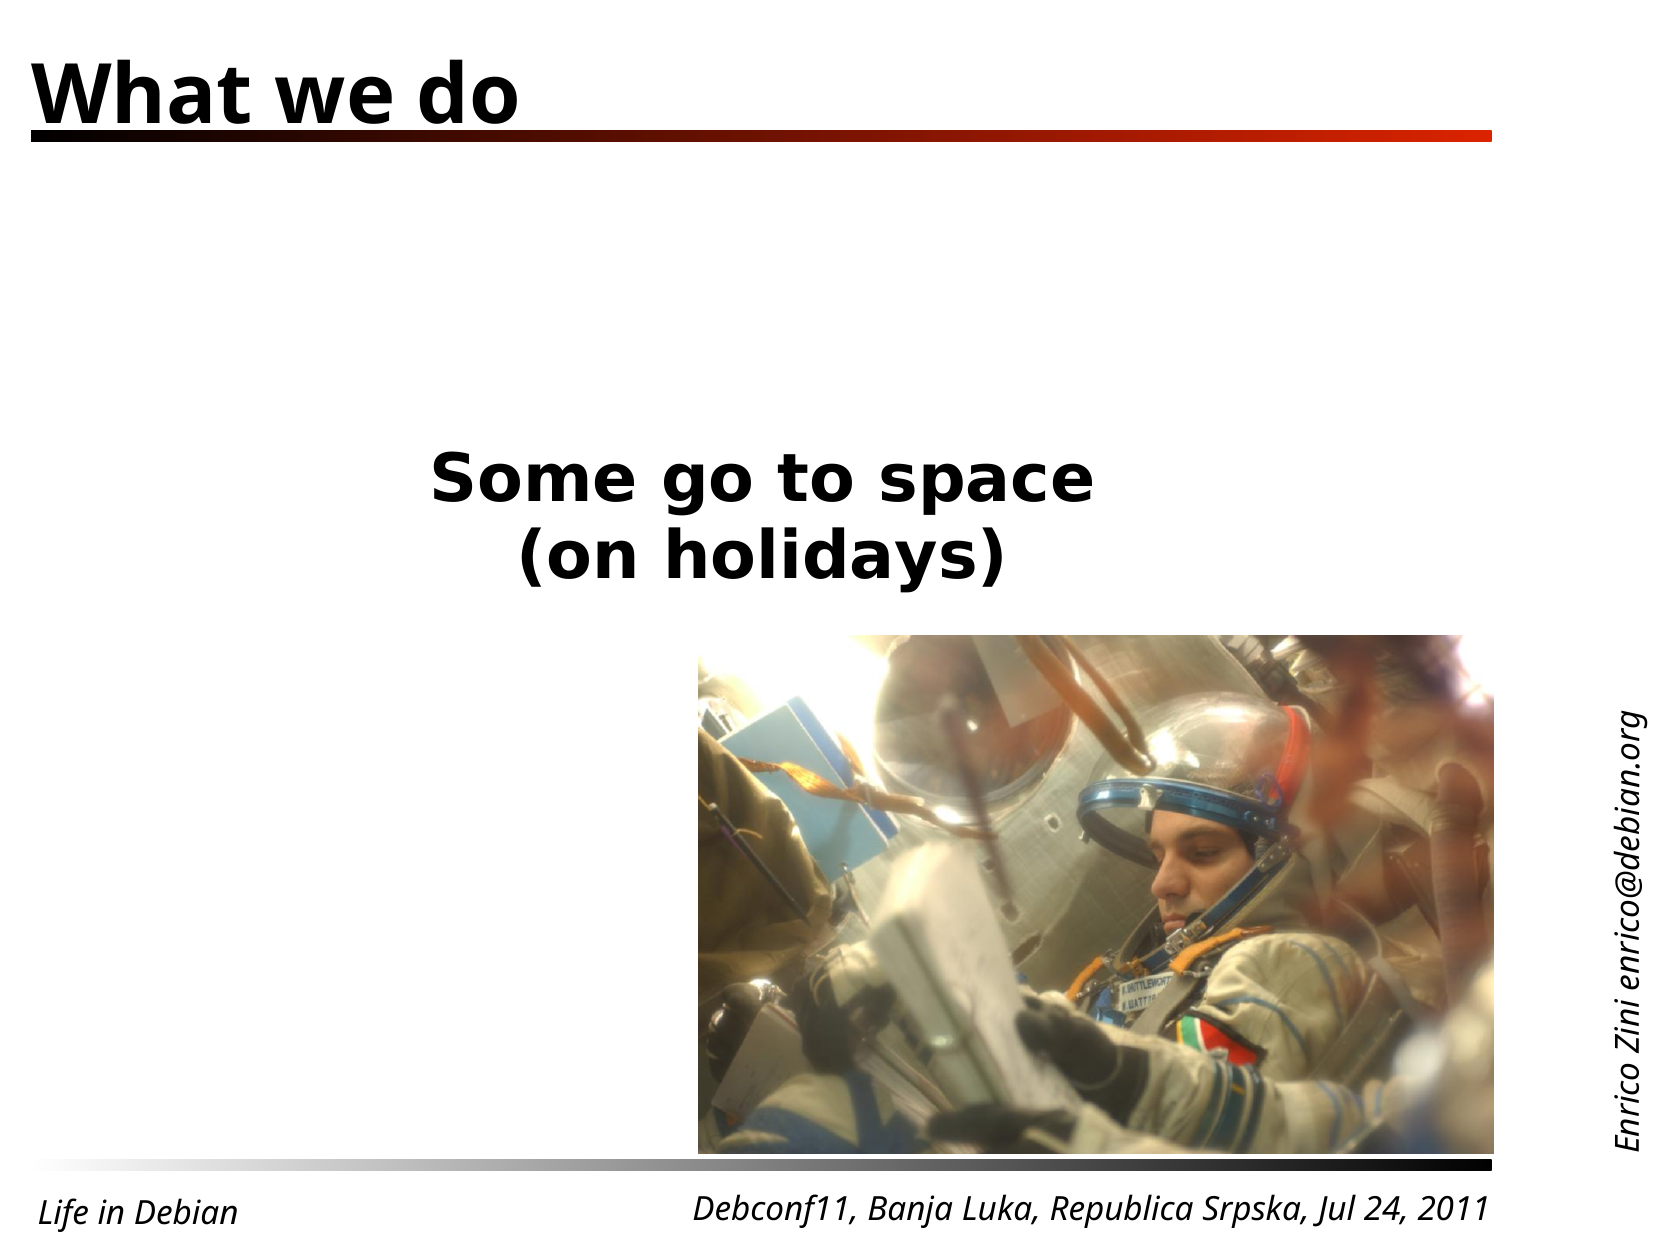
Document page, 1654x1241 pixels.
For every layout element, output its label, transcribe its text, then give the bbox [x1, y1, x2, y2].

text_box Some go to space (on holidays) [30, 439, 1495, 595]
picture [698, 635, 1494, 1154]
text_box What we do [31, 34, 1438, 168]
